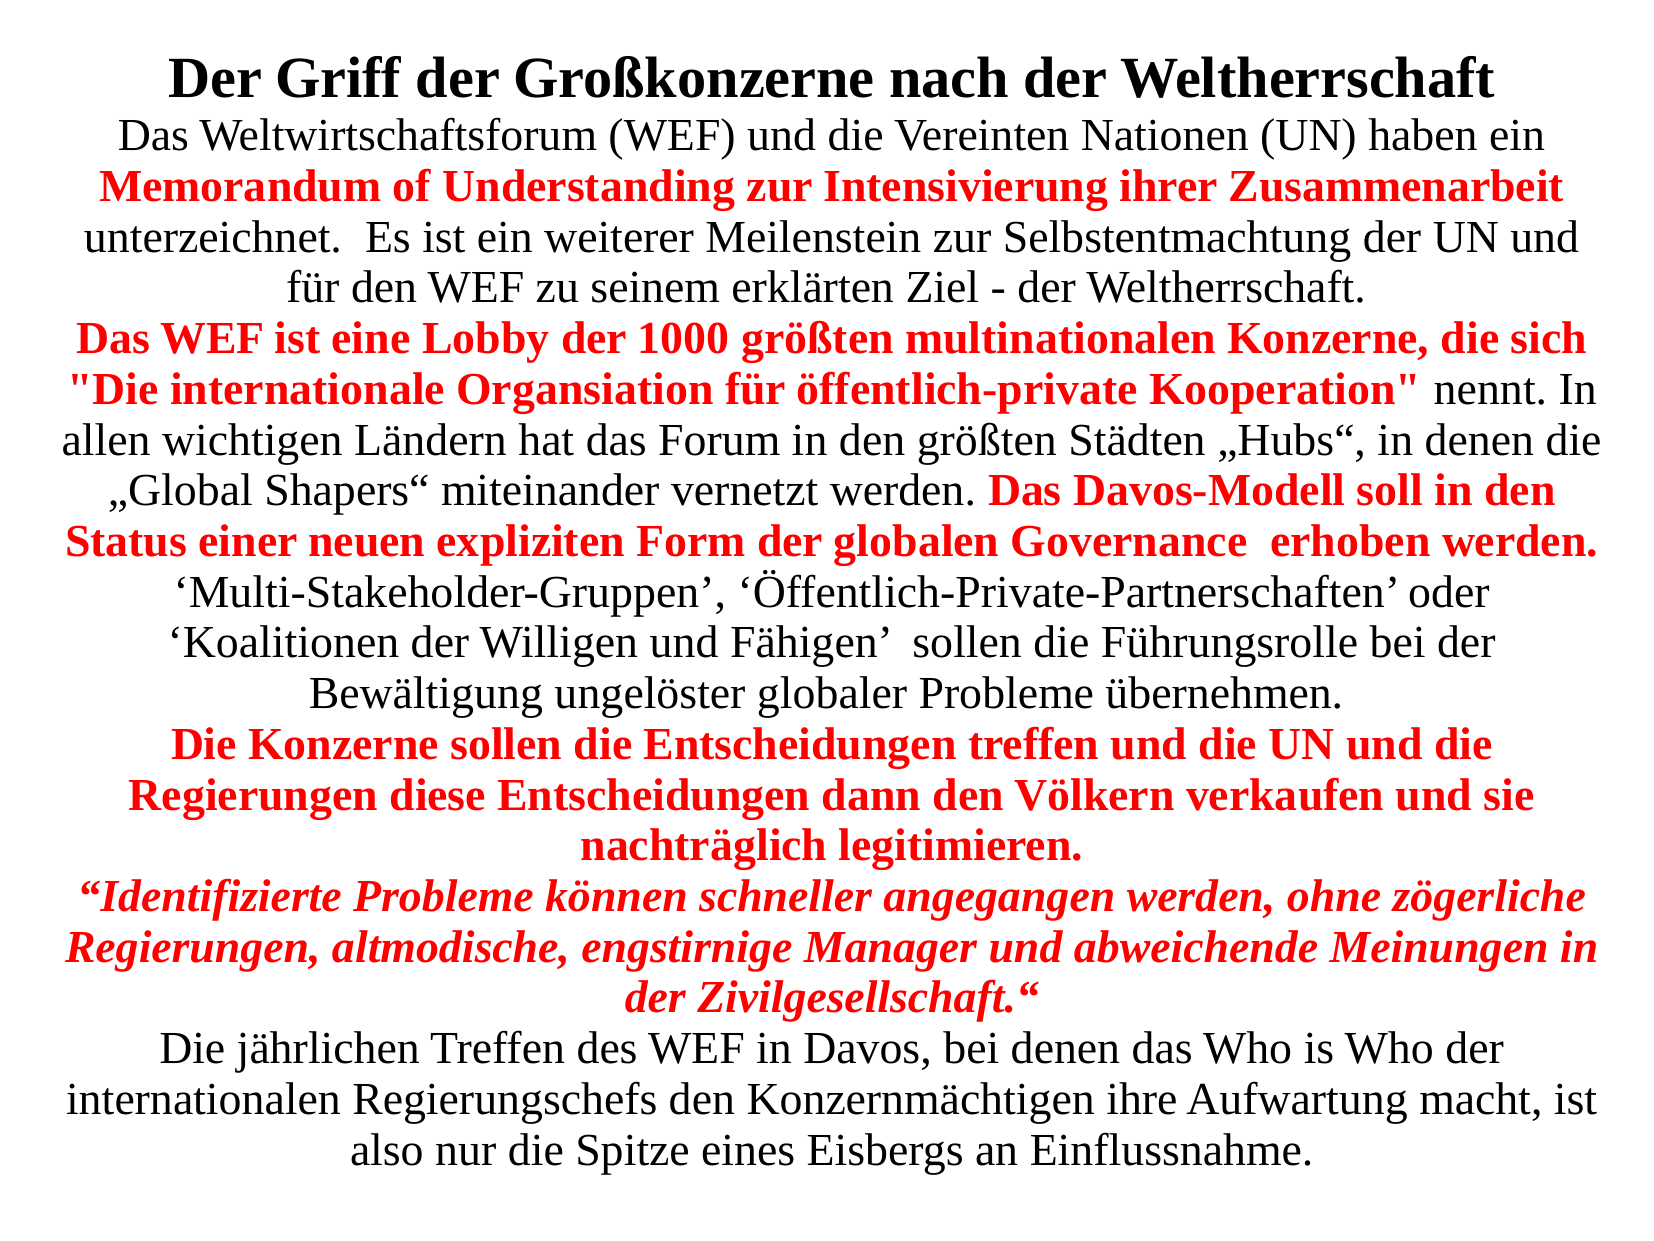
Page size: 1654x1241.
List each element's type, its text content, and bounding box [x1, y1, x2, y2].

text_box Der Griff der Großkonzerne nach der Weltherrschaft Das Weltwirtschaftsforum (WEF) und die Vereinten Nationen (UN) haben ein Memorandum of Understanding zur Intensivierung ihrer Zusammenarbeit unterzeichnet. Es ist ein weiterer Meilenstein zur Selbstentmachtung der UN und für den WEF zu seinem erklärten Ziel - der Weltherrschaft. Das WEF ist eine Lobby der 1000 größten multinationalen Konzerne, die sich "Die internationale Organsiation für öffentlich-private Kooperation" nennt. In allen wichtigen Ländern hat das Forum in den größten Städten „Hubs“, in denen die „Global Shapers“ miteinander vernetzt werden. Das Davos-Modell soll in den Status einer neuen expliziten Form der globalen Governance erhoben werden. ‘Multi-Stakeholder-Gruppen’, ‘Öffentlich-Private-Partnerschaften’ oder ‘Koalitionen der Willigen und Fähigen’ sollen die Führungsrolle bei der Bewältigung ungelöster globaler Probleme übernehmen. Die Konzerne sollen die Entscheidungen treffen und die UN und die Regierungen diese Entscheidungen dann den Völkern verkaufen und sie nachträglich legitimieren. “Identifizierte Probleme können schneller angegangen werden, ohne zögerliche Regierungen, altmodische, engstirnige Manager und abweichende Meinungen in der Zivilgesellschaft.“ Die jährlichen Treffen des WEF in Davos, bei denen das Who is Who der internationalen Regierungschefs den Konzernmächtigen ihre Aufwartung macht, ist also nur die Spitze eines Eisbergs an Einflussnahme. [46, 37, 1620, 1190]
